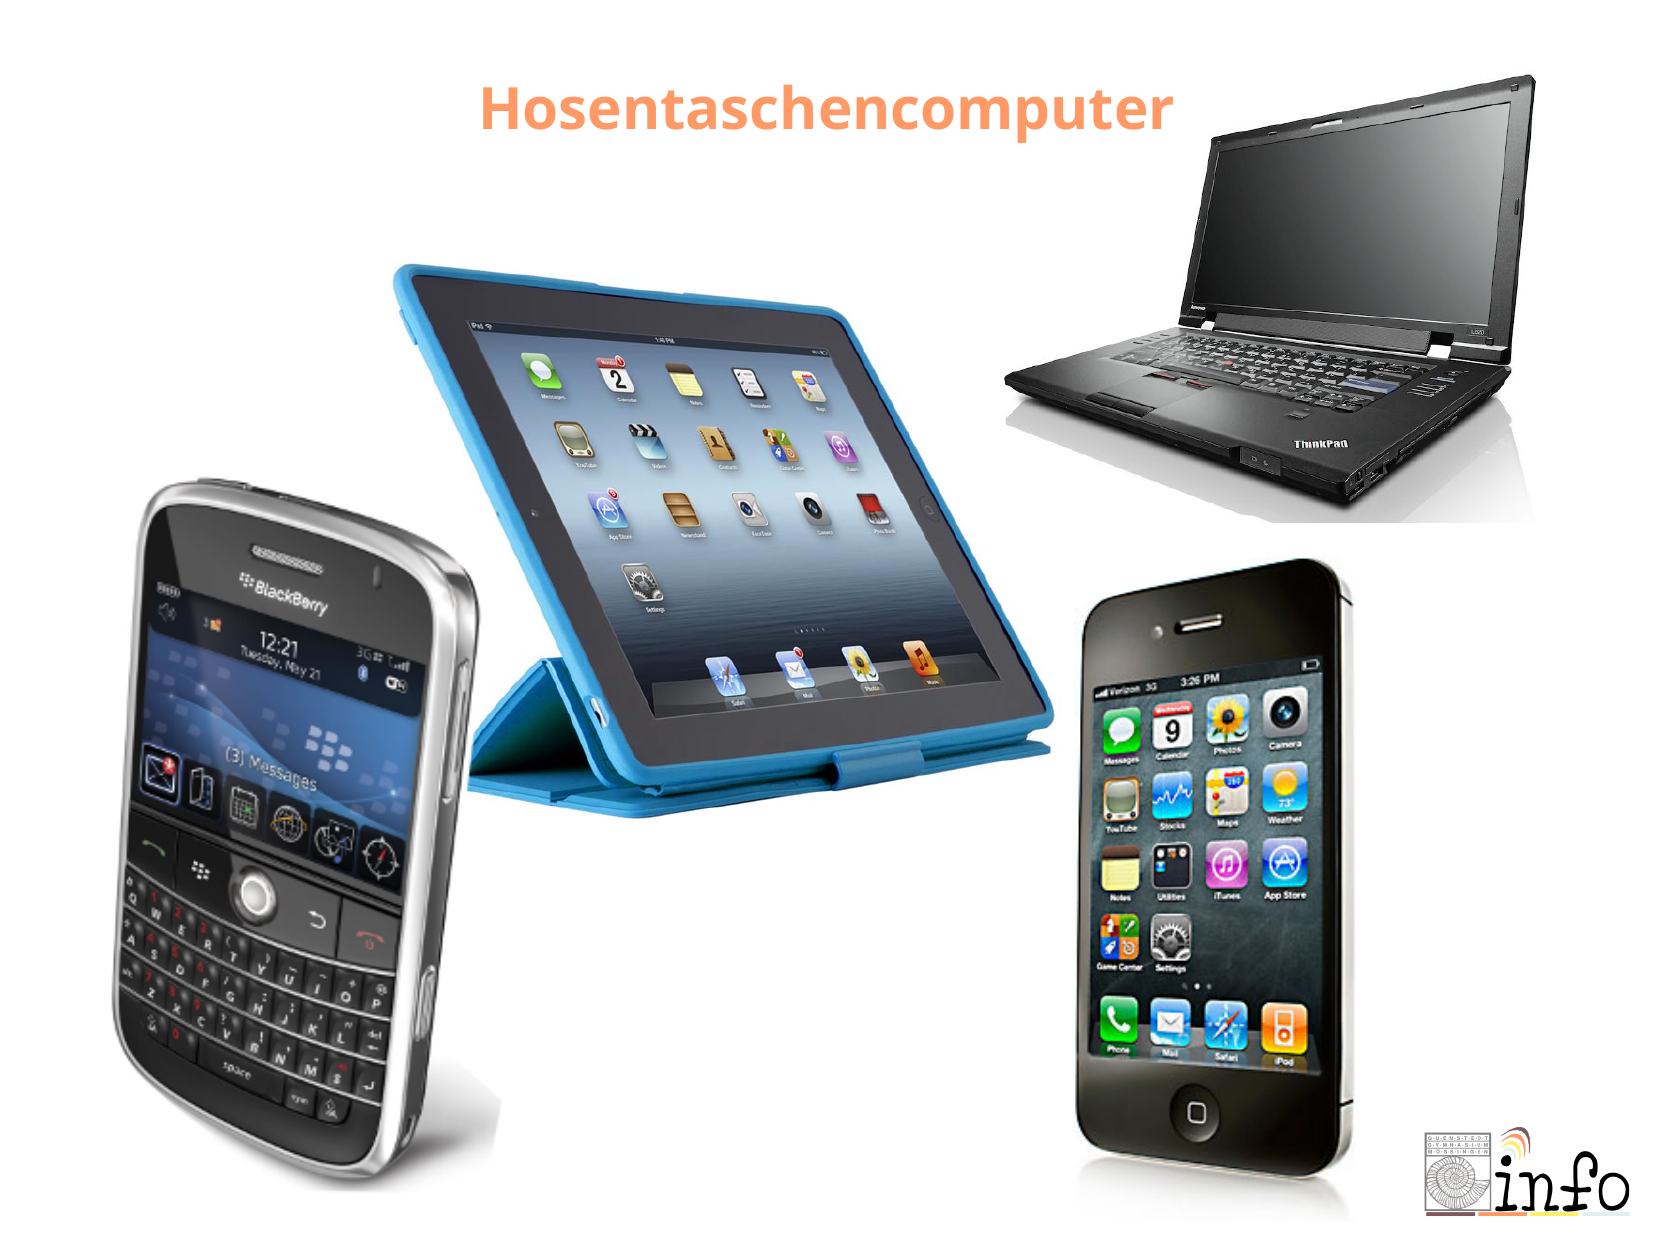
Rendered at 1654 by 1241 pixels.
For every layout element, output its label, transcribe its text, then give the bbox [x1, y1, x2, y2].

picture [1418, 1127, 1630, 1217]
picture [106, 166, 1545, 1229]
title Hosentaschencomputer [82, 49, 1571, 166]
